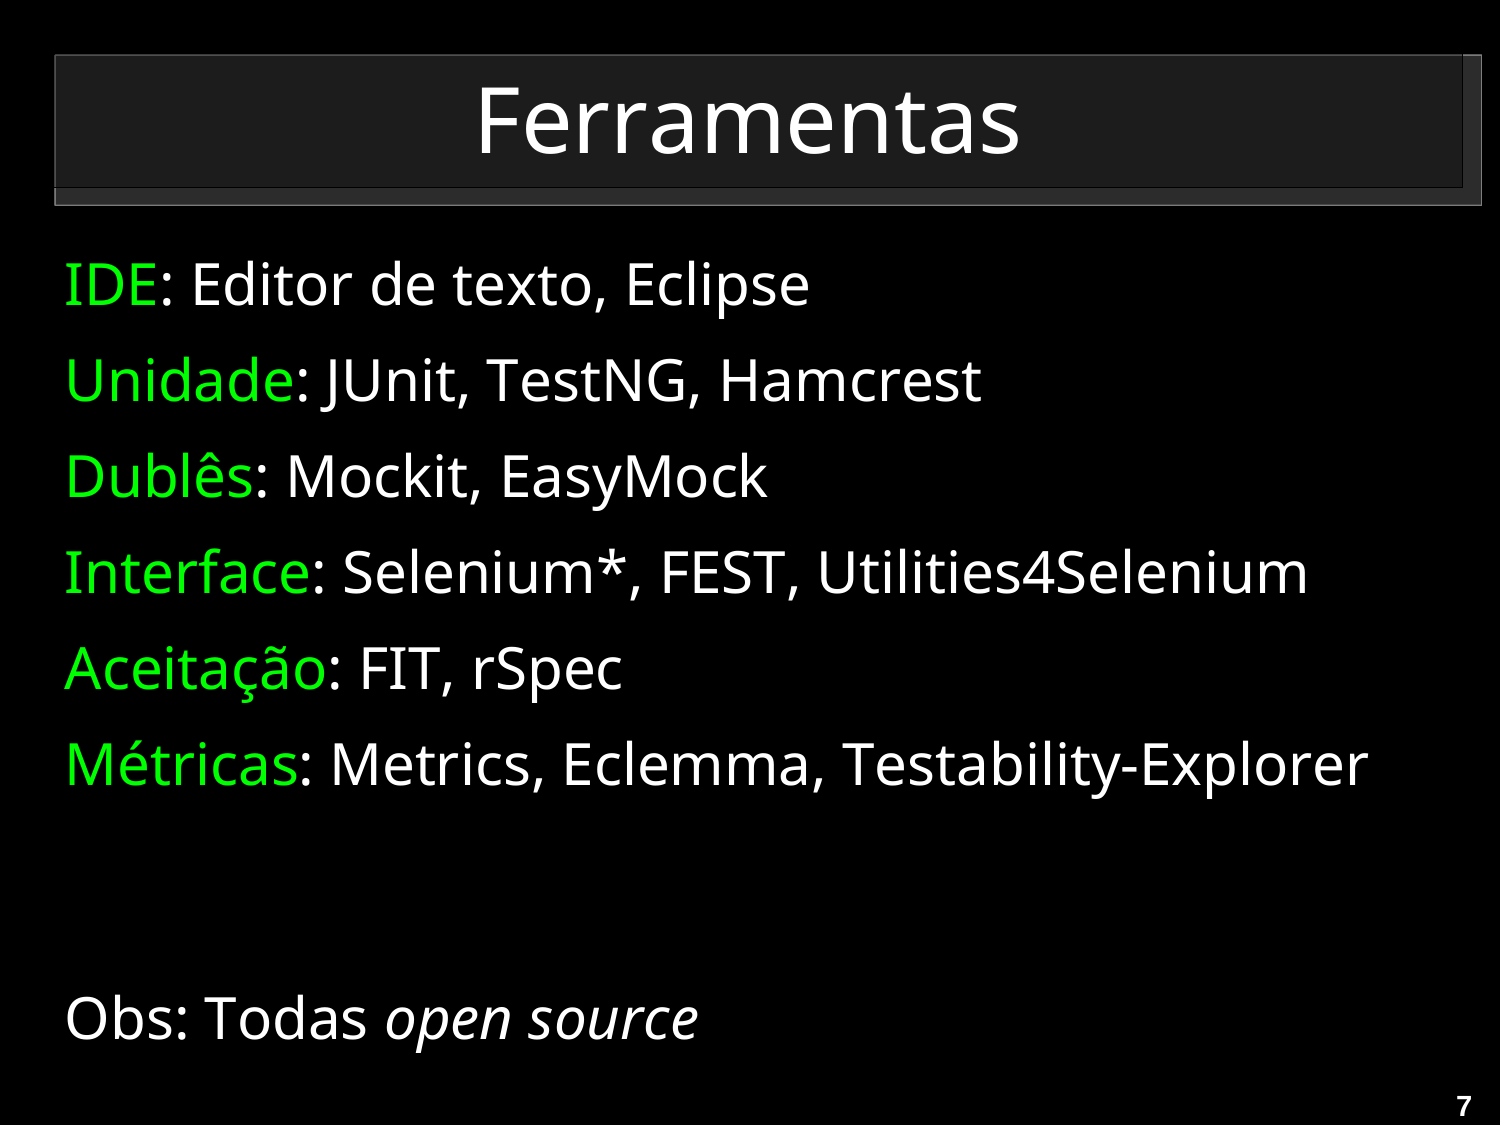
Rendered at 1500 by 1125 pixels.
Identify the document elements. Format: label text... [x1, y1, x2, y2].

title Ferramentas [29, 38, 1468, 197]
list IDE: Editor de texto, Eclipse Unidade: JUnit, TestNG, Hamcrest Dublês: Mockit, EasyMock Interface: Selenium*, FEST, Utilities4Selenium Aceitação: FIT, rSpec Métricas: Metrics, Eclemma, Testability-Explorer Obs: Todas open source [29, 243, 1468, 1072]
